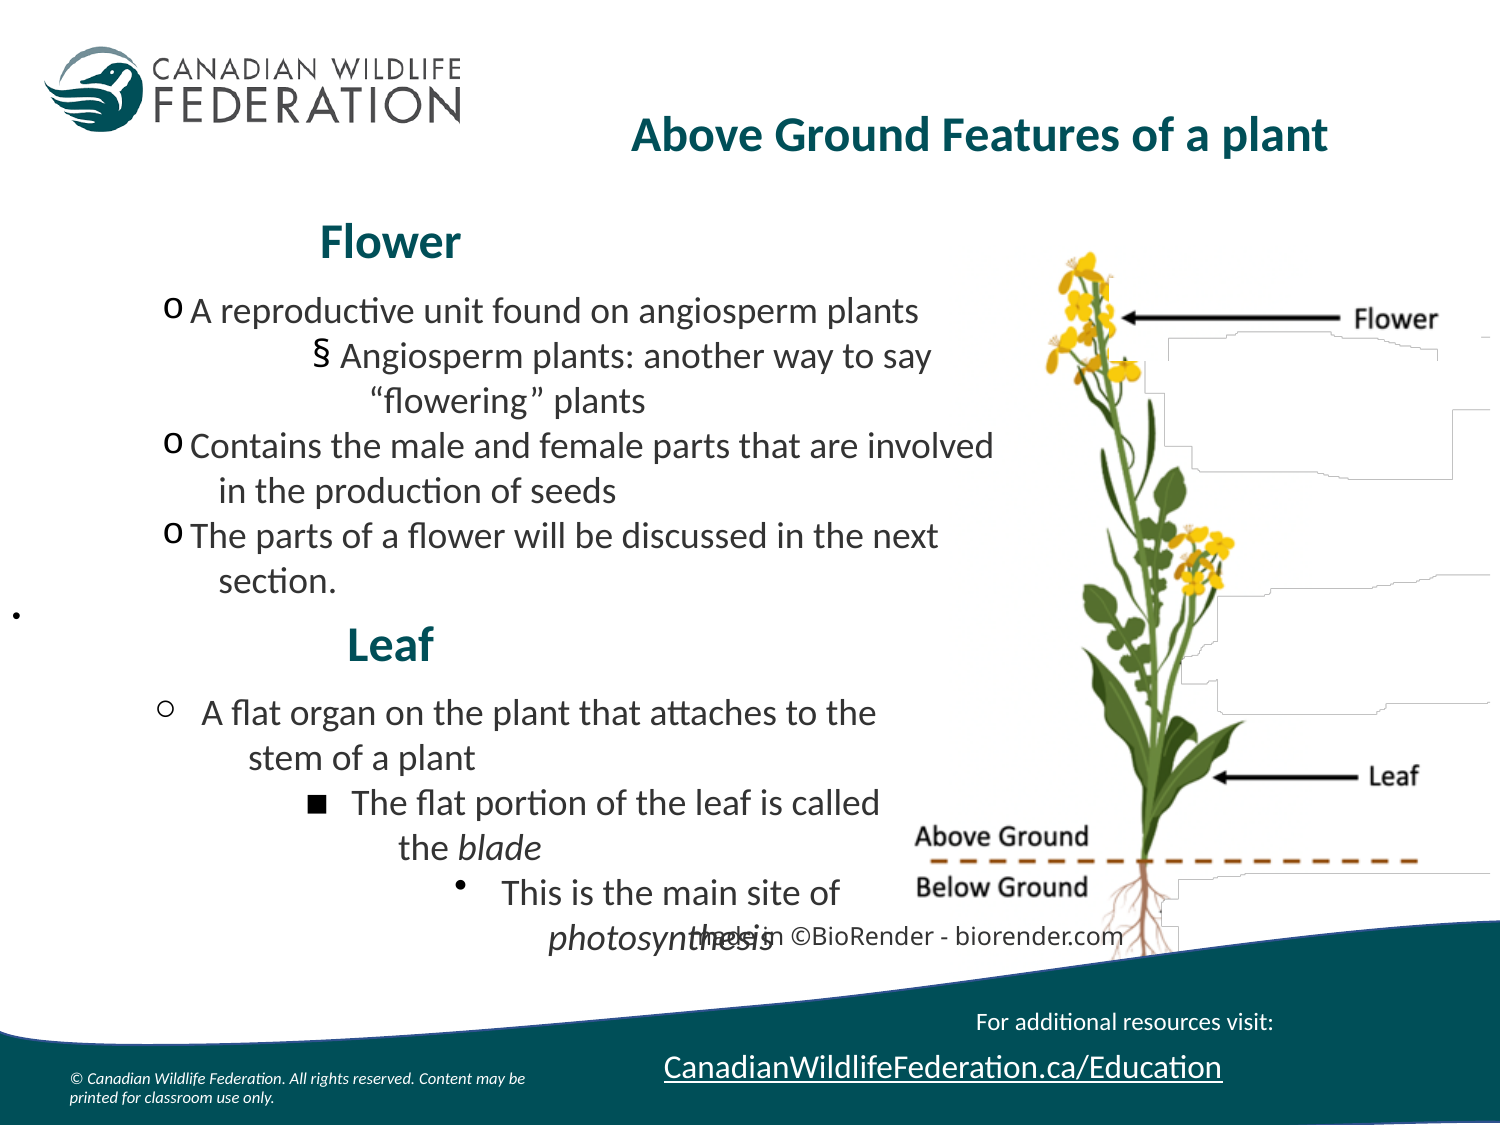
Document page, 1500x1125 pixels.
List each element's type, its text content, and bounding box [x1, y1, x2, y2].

text_box Flower [20, 201, 761, 278]
picture [830, 245, 1491, 912]
text_box Above Ground Features of a plant [616, 94, 1356, 171]
text_box made in ©BioRender - biorender.com [673, 912, 1495, 959]
text_box CanadianWildlifeFederation.ca/Education [648, 1037, 1438, 1094]
text_box Leaf [20, 642, 761, 680]
picture [830, 959, 1122, 998]
text_box For additional resources visit: [961, 998, 1438, 1044]
text_box [0, 921, 1500, 1125]
text_box © Canadian Wildlife Federation. All rights reserved. Content may be printed for classroom use only. [54, 1059, 562, 1116]
text_box A flat organ on the plant that attaches to the stem of a plant The flat portion of the leaf is called the blade This is the main site of photosynthesis [0, 680, 953, 923]
picture [44, 46, 460, 132]
text_box A reproductive unit found on angiosperm plants Angiosperm plants: another way to say “flowering” plants Contains the male and female parts that are involved in the production of seeds The parts of a flower will be discussed in the next section. [0, 278, 1042, 642]
